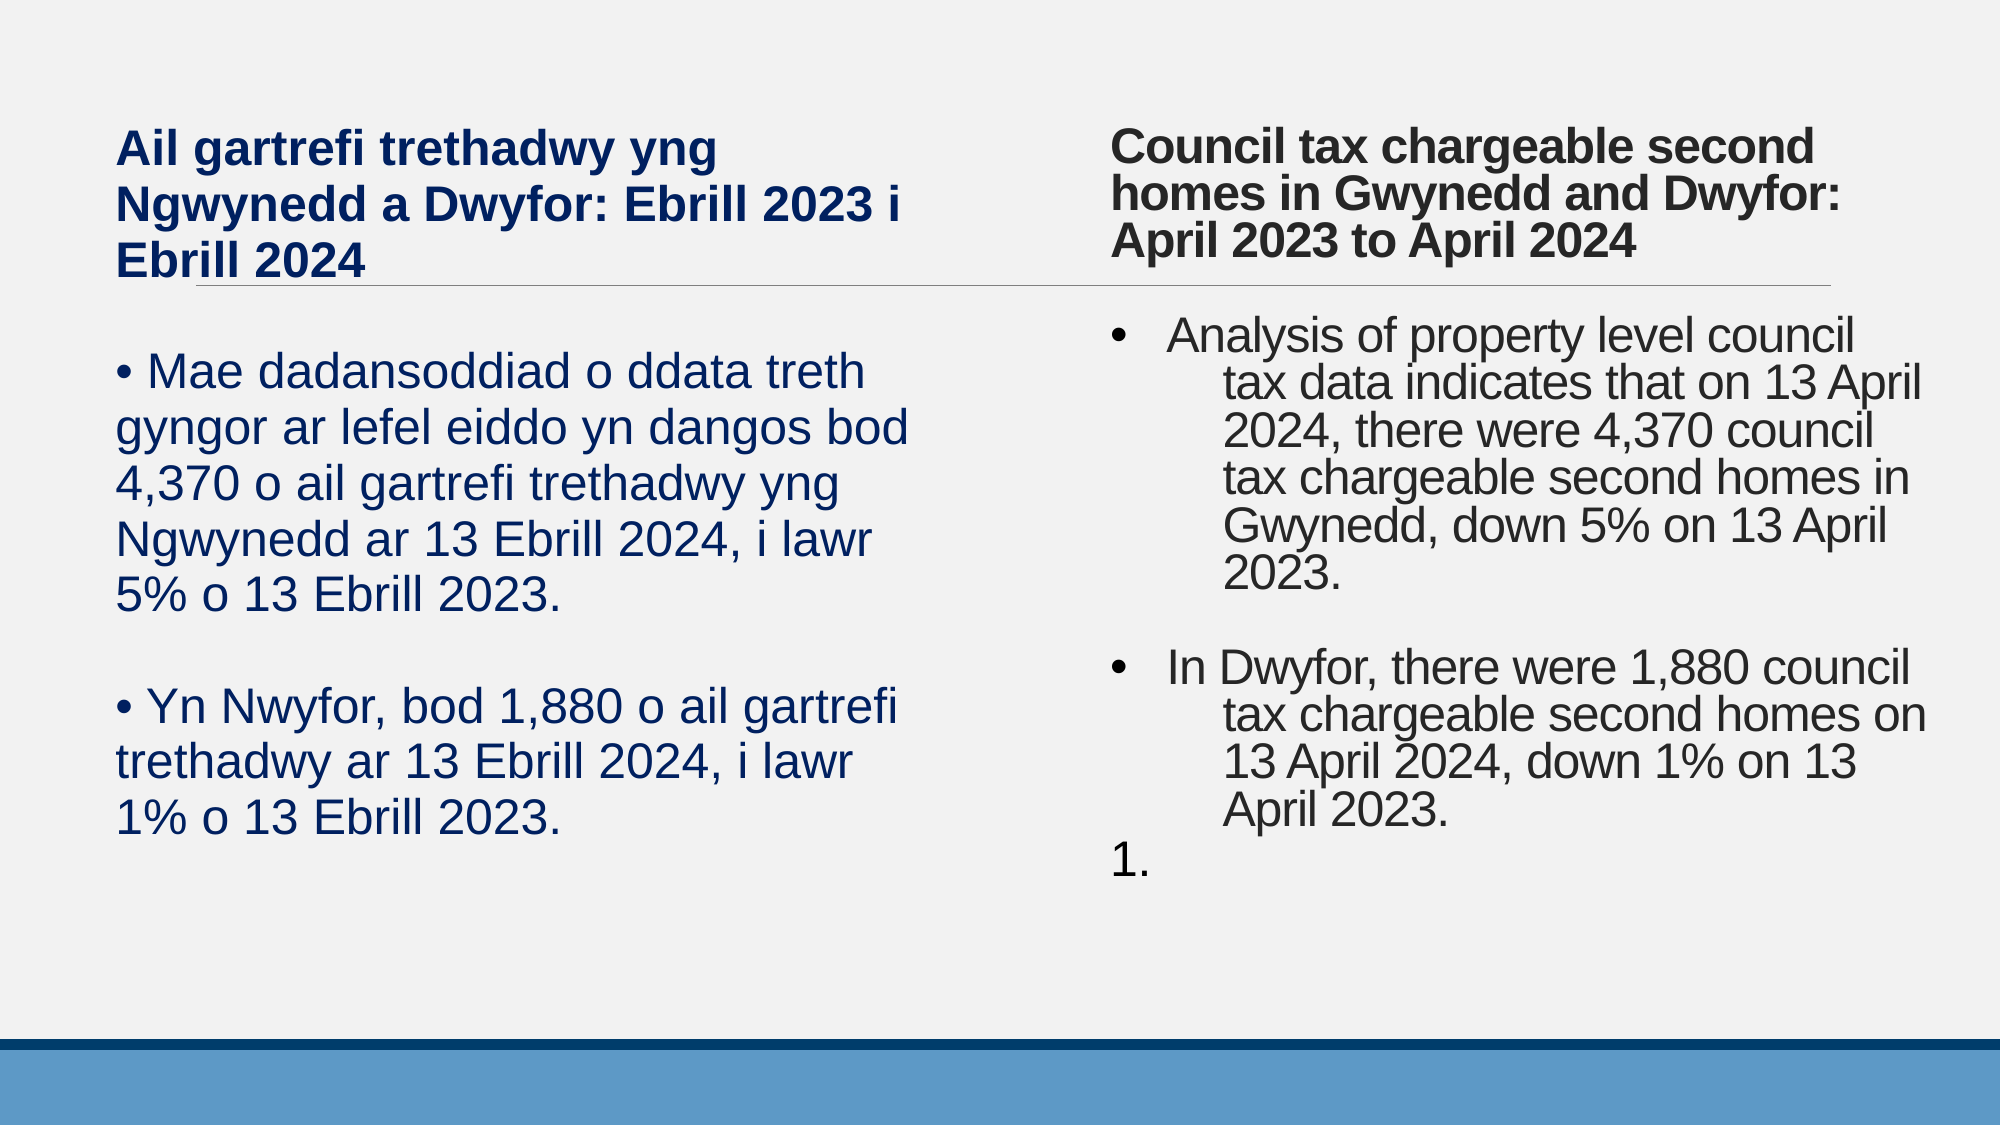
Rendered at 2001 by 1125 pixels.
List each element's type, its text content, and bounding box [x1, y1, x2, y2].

text_box Council tax chargeable second homes in Gwynedd and Dwyfor: April 2023 to April 2024 Analysis of property level council tax data indicates that on 13 April 2024, there were 4,370 council tax chargeable second homes in Gwynedd, down 5% on 13 April 2023. In Dwyfor, there were 1,880 council tax chargeable second homes on 13 April 2024, down 1% on 13 April 2023. [1095, 68, 1944, 949]
title Ail gartrefi trethadwy yng Ngwynedd a Dwyfor: Ebrill 2023 i Ebrill 2024 • Mae dadansoddiad o ddata treth gyngor ar lefel eiddo yn dangos bod 4,370 o ail gartrefi trethadwy yng Ngwynedd ar 13 Ebrill 2024, i lawr 5% o 13 Ebrill 2023. • Yn Nwyfor, bod 1,880 o ail gartrefi trethadwy ar 13 Ebrill 2024, i lawr 1% o 13 Ebrill 2023. [100, 68, 927, 898]
